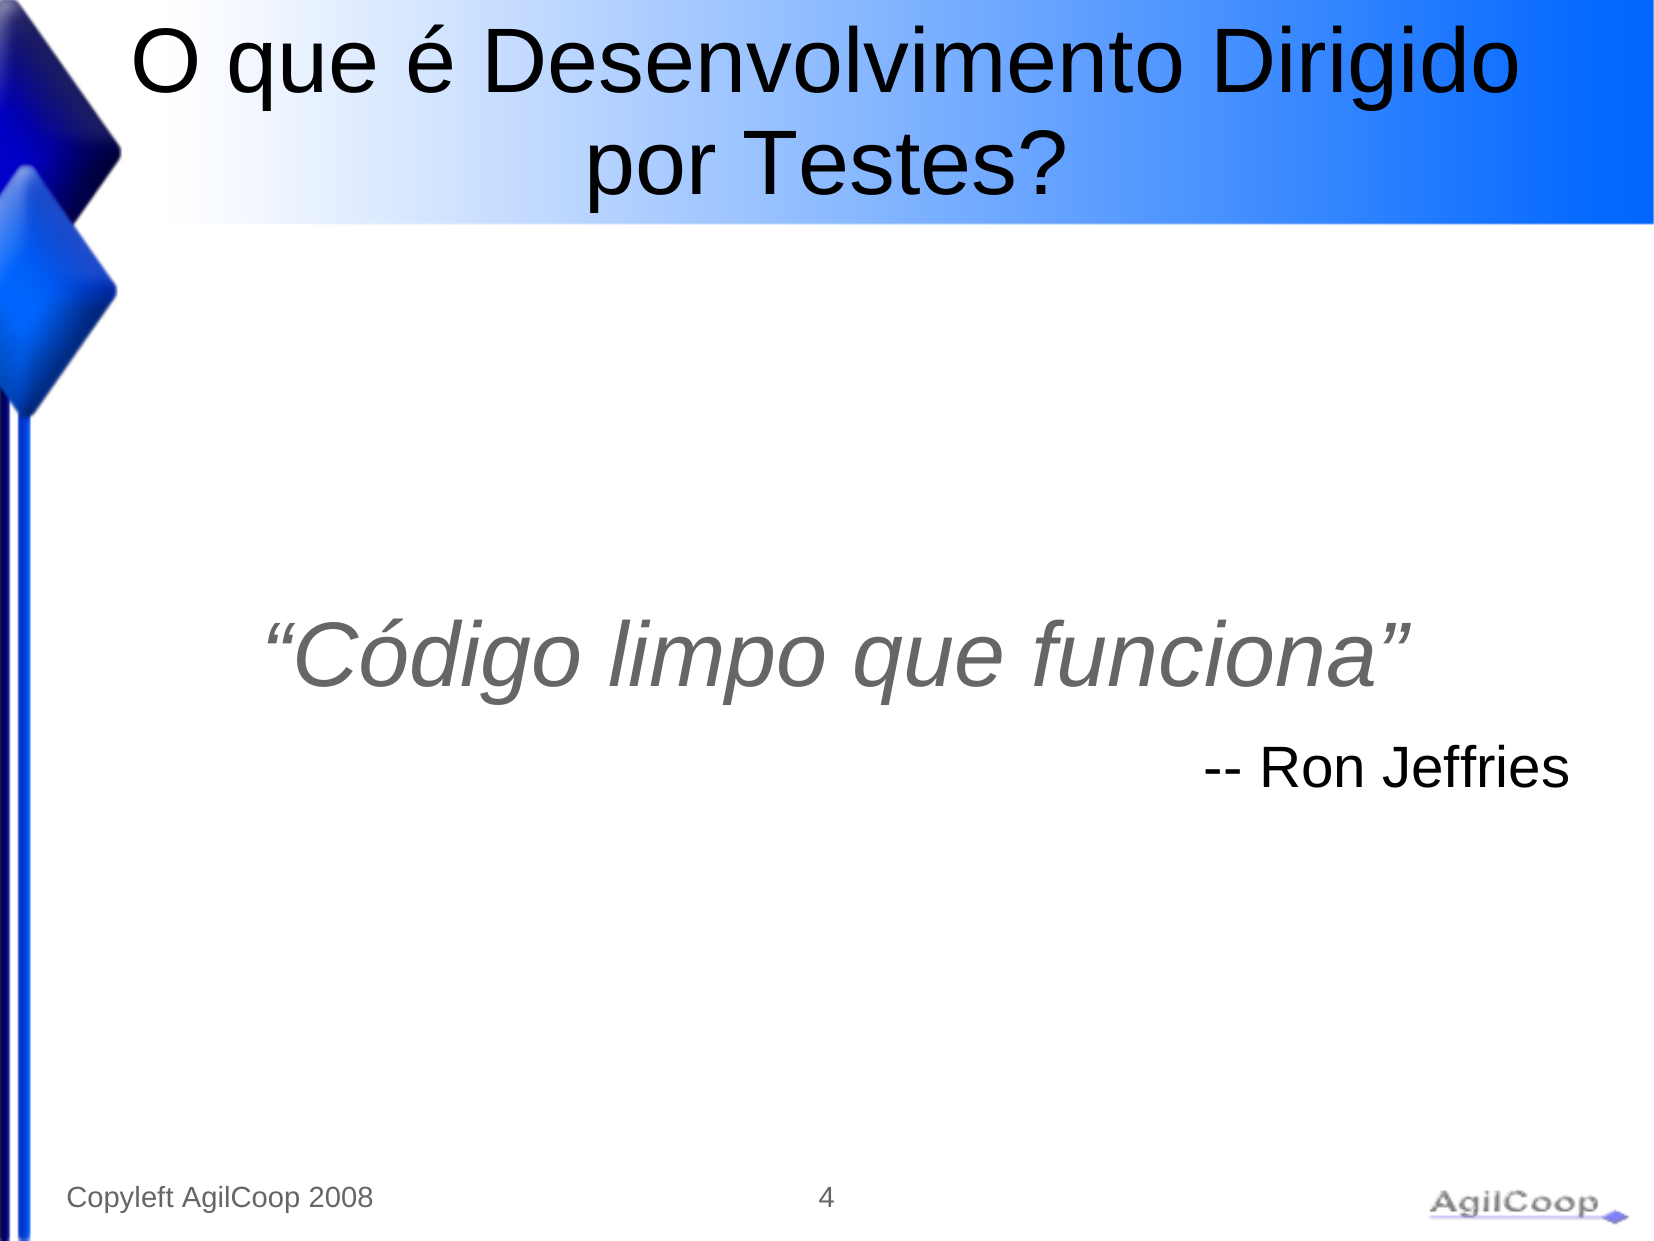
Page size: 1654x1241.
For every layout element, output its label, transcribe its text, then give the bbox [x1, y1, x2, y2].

picture [0, 0, 1654, 1241]
title O que é Desenvolvimento Dirigido por Testes? [82, 9, 1571, 215]
list “Código limpo que funciona” -- Ron Jeffries [82, 290, 1571, 1109]
